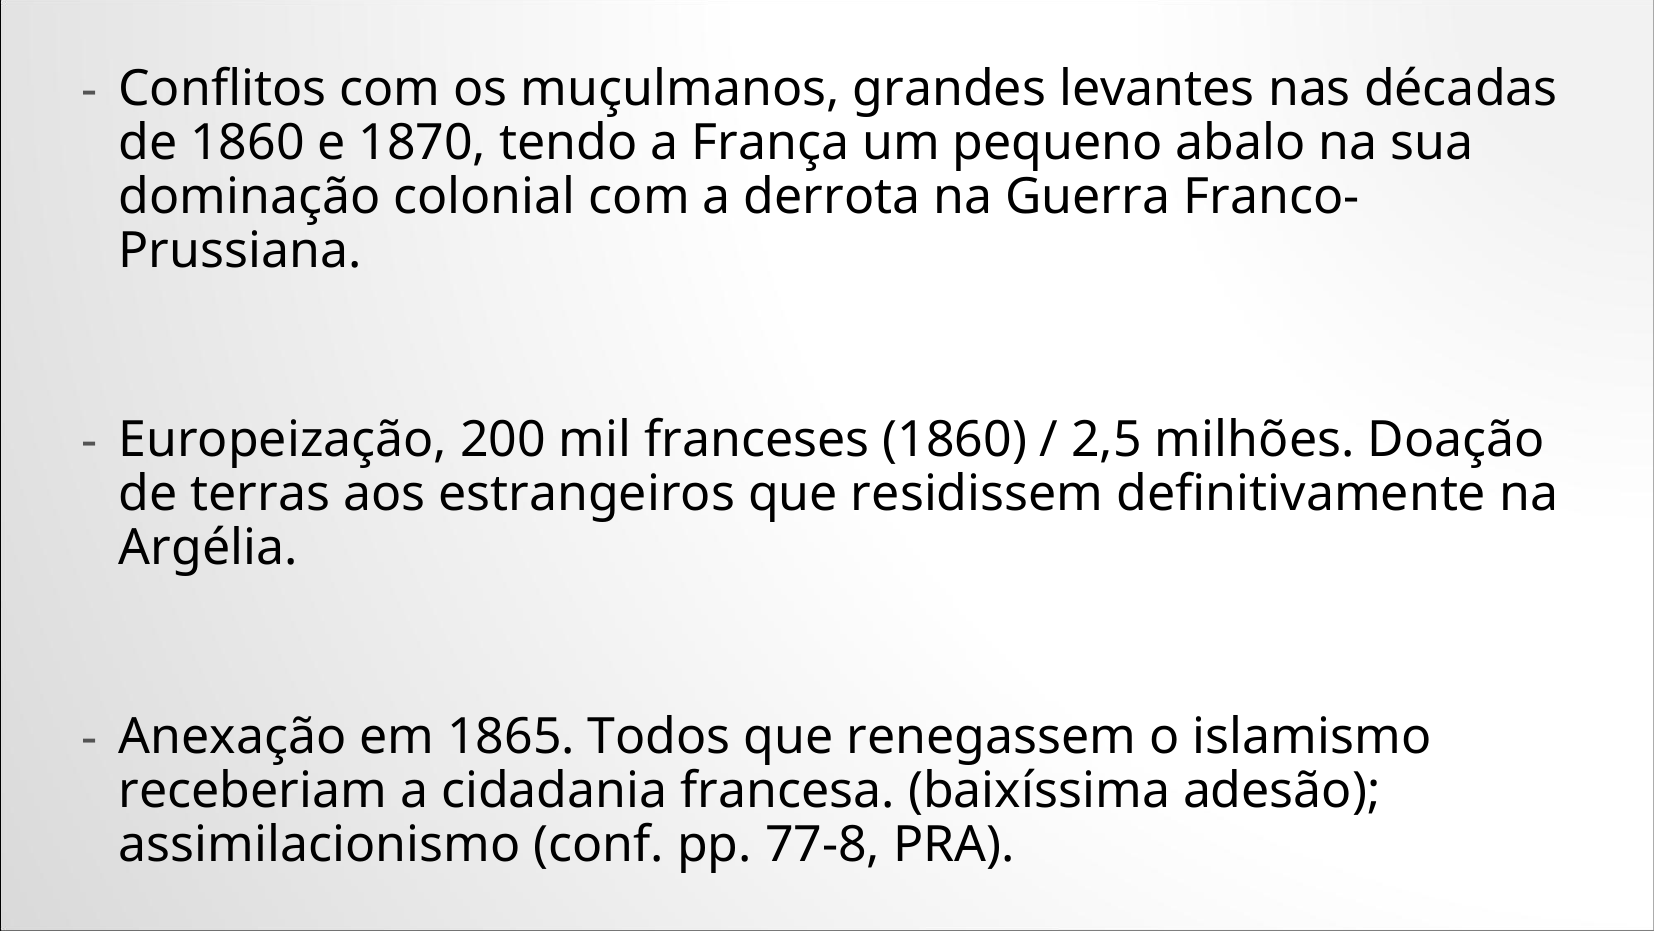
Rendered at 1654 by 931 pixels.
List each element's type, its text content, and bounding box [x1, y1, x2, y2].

picture [0, 0, 1654, 931]
text_box Conflitos com os muçulmanos, grandes levantes nas décadas de 1860 e 1870, tendo a França um pequeno abalo na sua dominação colonial com a derrota na Guerra Franco-Prussiana. Europeização, 200 mil franceses (1860) / 2,5 milhões. Doação de terras aos estrangeiros que residissem definitivamente na Argélia. Anexação em 1865. Todos que renegassem o islamismo receberiam a cidadania francesa. (baixíssima adesão); assimilacionismo (conf. pp. 77-8, PRA). [59, 54, 1595, 838]
